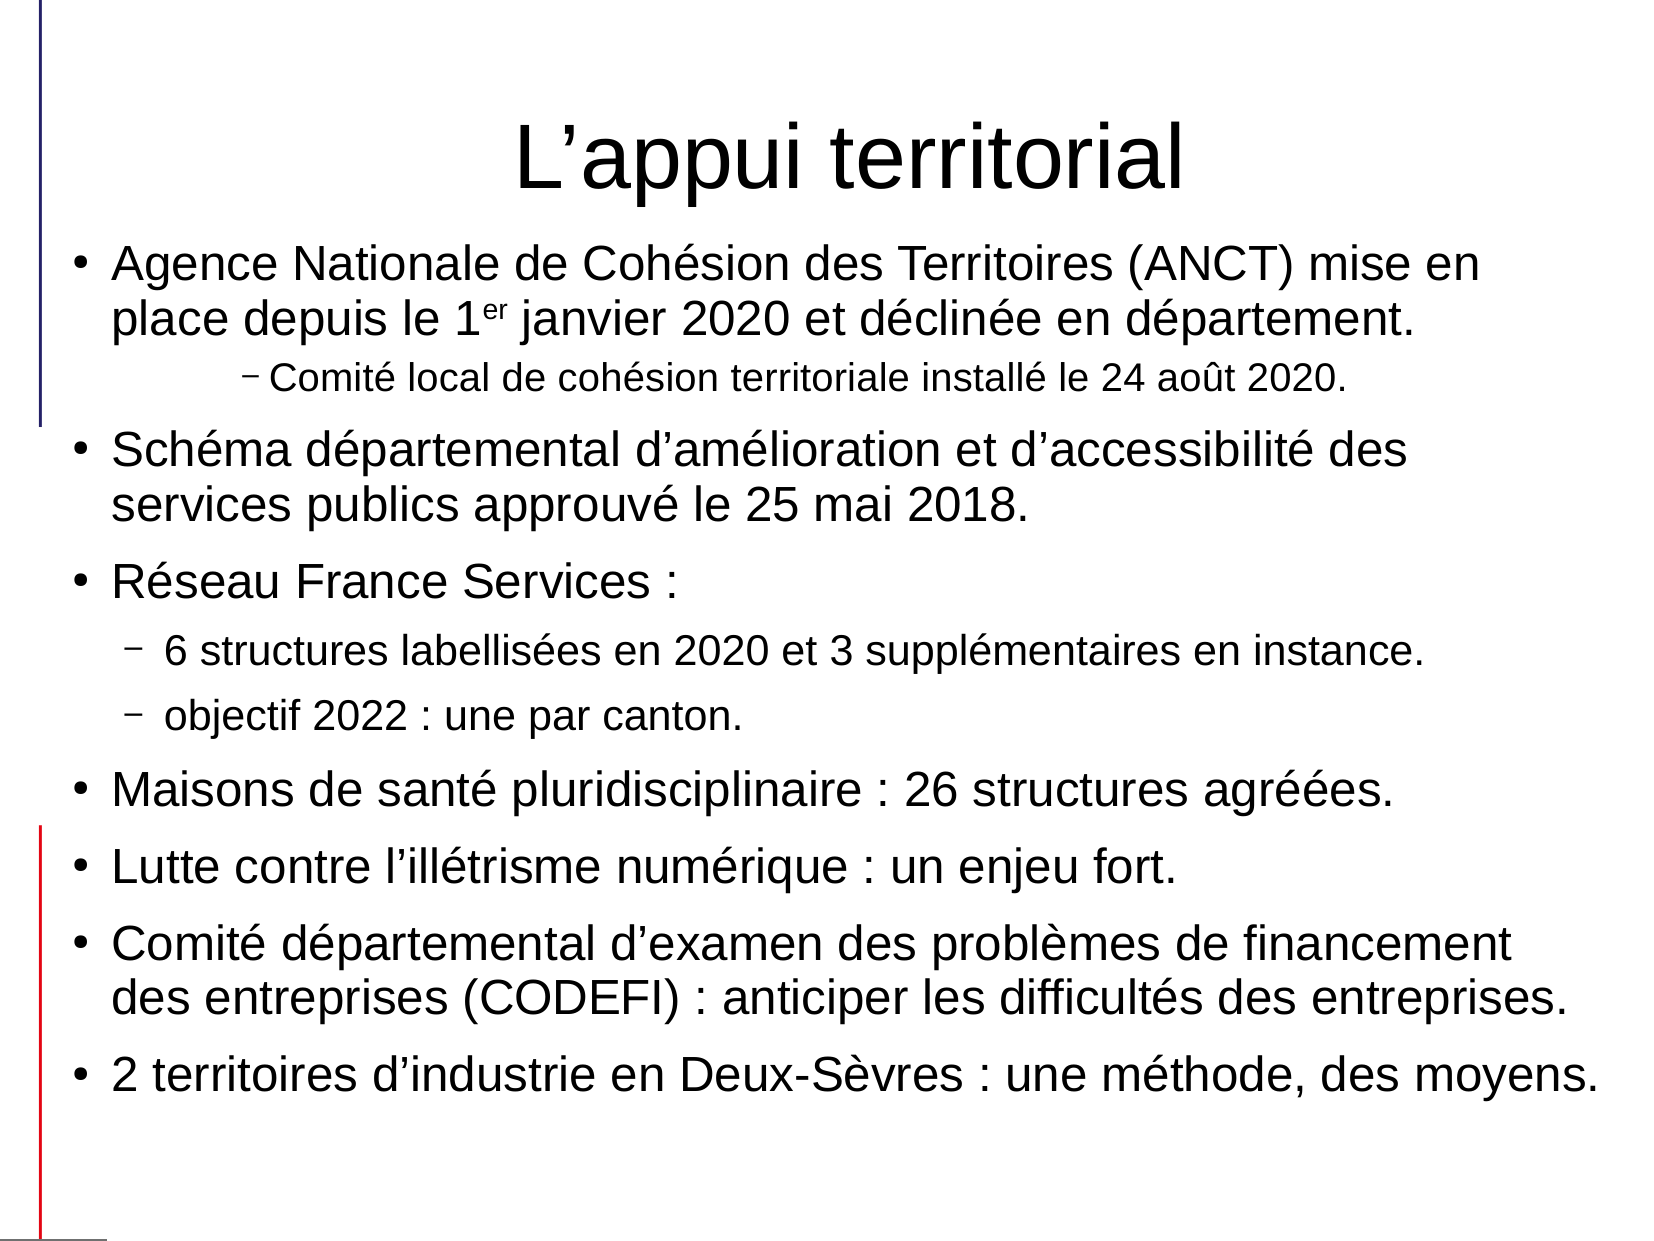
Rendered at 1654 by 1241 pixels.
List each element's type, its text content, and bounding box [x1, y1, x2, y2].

title L’appui territorial [107, 52, 1595, 236]
picture [0, 0, 107, 1241]
list Agence Nationale de Cohésion des Territoires (ANCT) mise en place depuis le 1er janvier 2020 et déclinée en département. Comité local de cohésion territoriale installé le 24 août 2020. Schéma départemental d’amélioration et d’accessibilité des services publics approuvé le 25 mai 2018. Réseau France Services : 6 structures labellisées en 2020 et 3 supplémentaires en instance. objectif 2022 : une par canton. Maisons de santé pluridisciplinaire : 26 structures agréées. Lutte contre l’illétrisme numérique : un enjeu fort. Comité départemental d’examen des problèmes de financement des entreprises (CODEFI) : anticiper les difficultés des entreprises. 2 territoires d’industrie en Deux-Sèvres : une méthode, des moyens. [59, 236, 1607, 1170]
